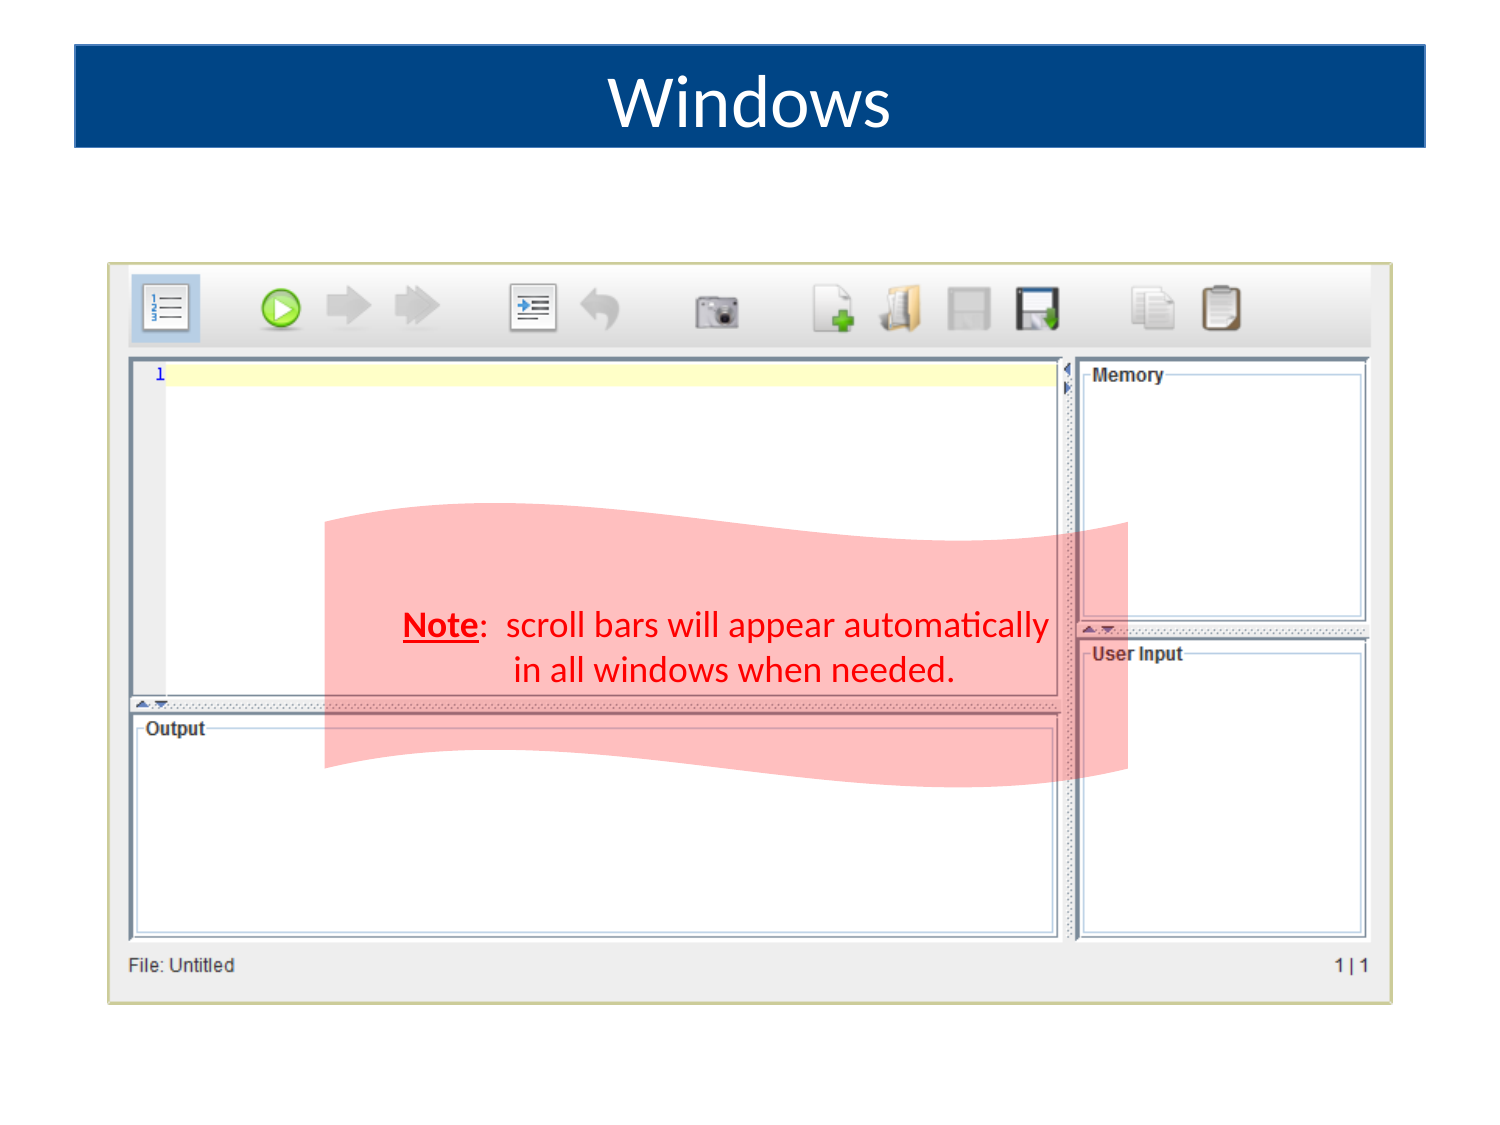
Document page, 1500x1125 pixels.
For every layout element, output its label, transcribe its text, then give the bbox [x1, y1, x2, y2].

text_box Note: scroll bars will appear automatically in all windows when needed. [324, 503, 1128, 788]
picture [107, 262, 1393, 1005]
title Windows [75, 45, 1425, 148]
